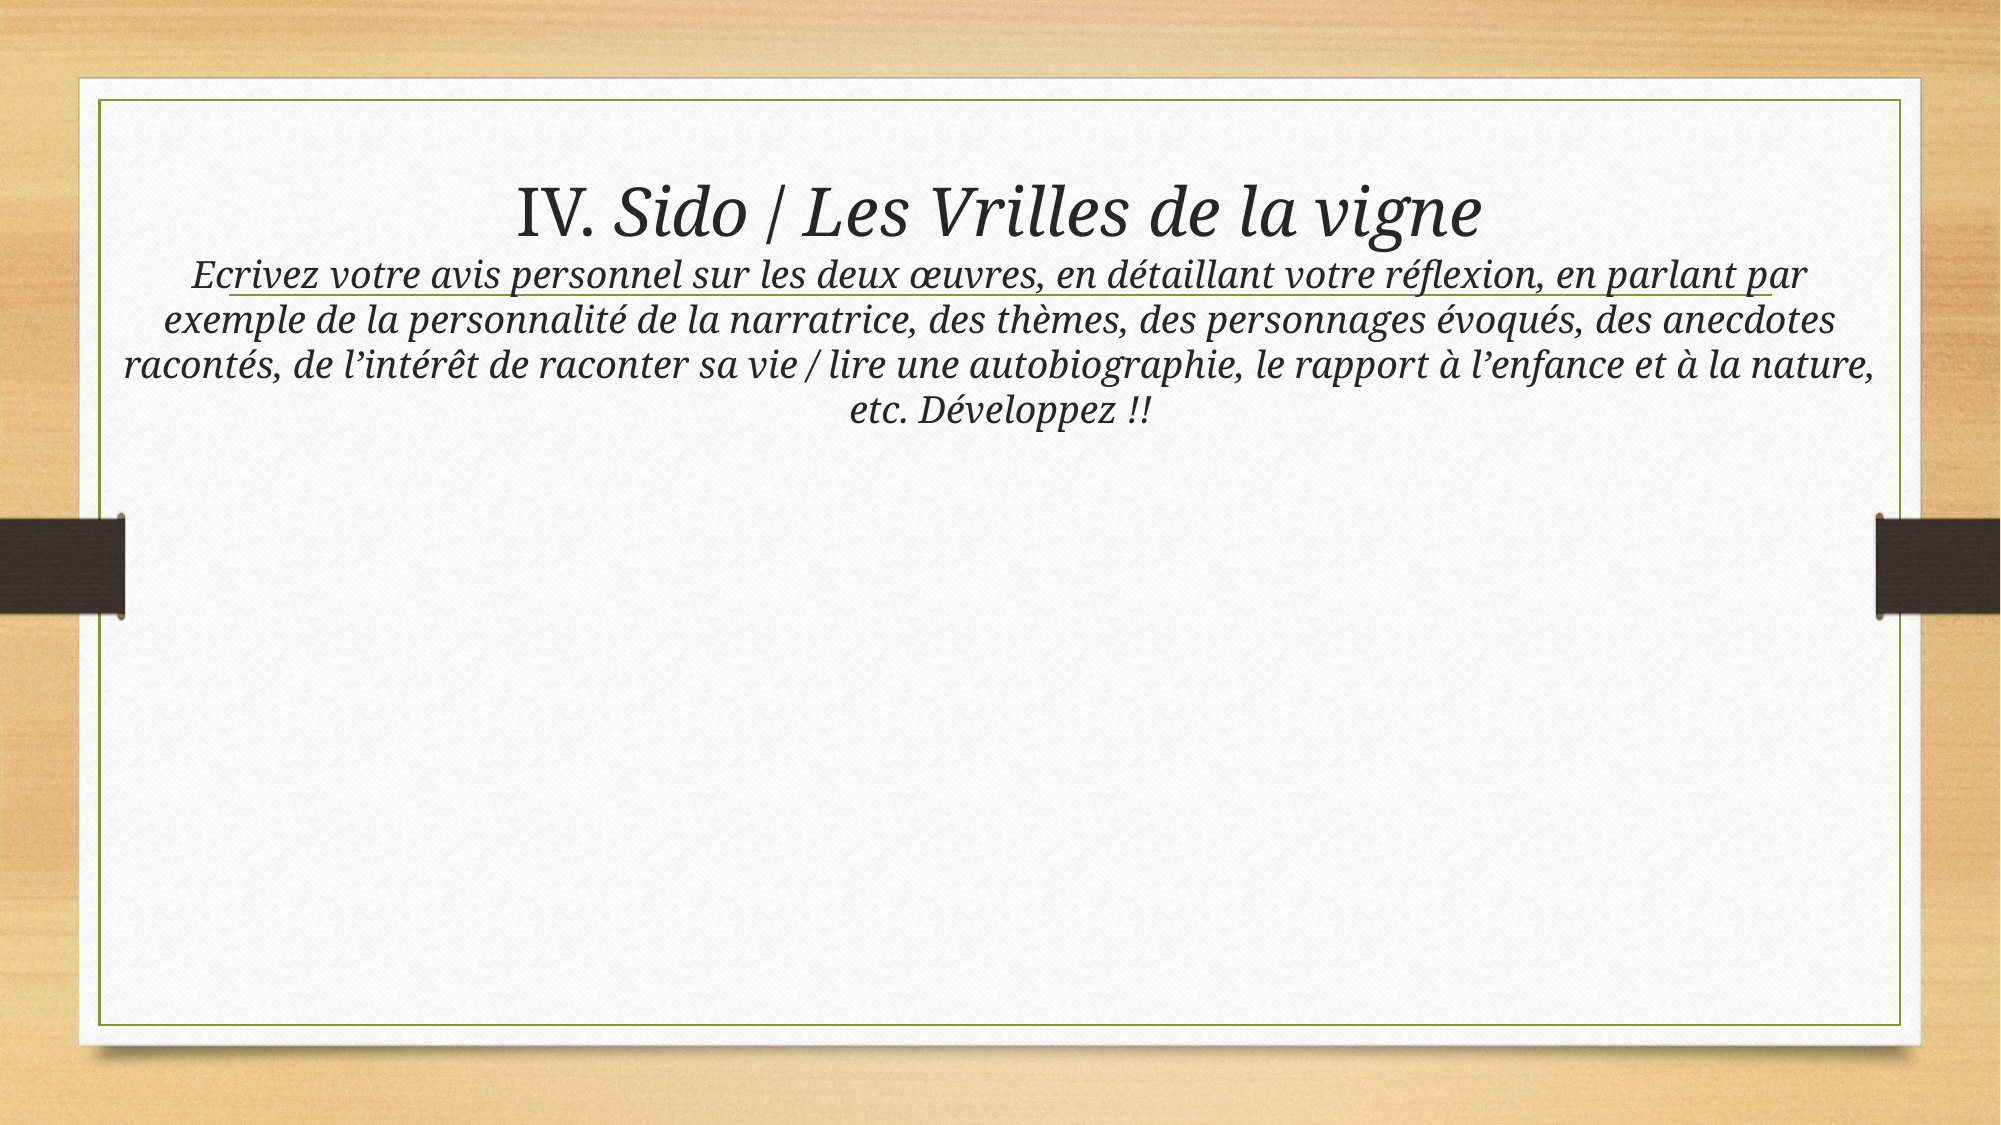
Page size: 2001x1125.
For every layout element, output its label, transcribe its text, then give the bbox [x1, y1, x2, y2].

title IV. Sido / Les Vrilles de la vigne [212, 161, 1788, 243]
text_box Ecrivez votre avis personnel sur les deux œuvres, en détaillant votre réflexion, en parlant par exemple de la personnalité de la narratrice, des thèmes, des personnages évoqués, des anecdotes racontés, de l’intérêt de raconter sa vie / lire une autobiographie, le rapport à l’enfance et à la nature, etc. Développez !! [101, 243, 1901, 323]
